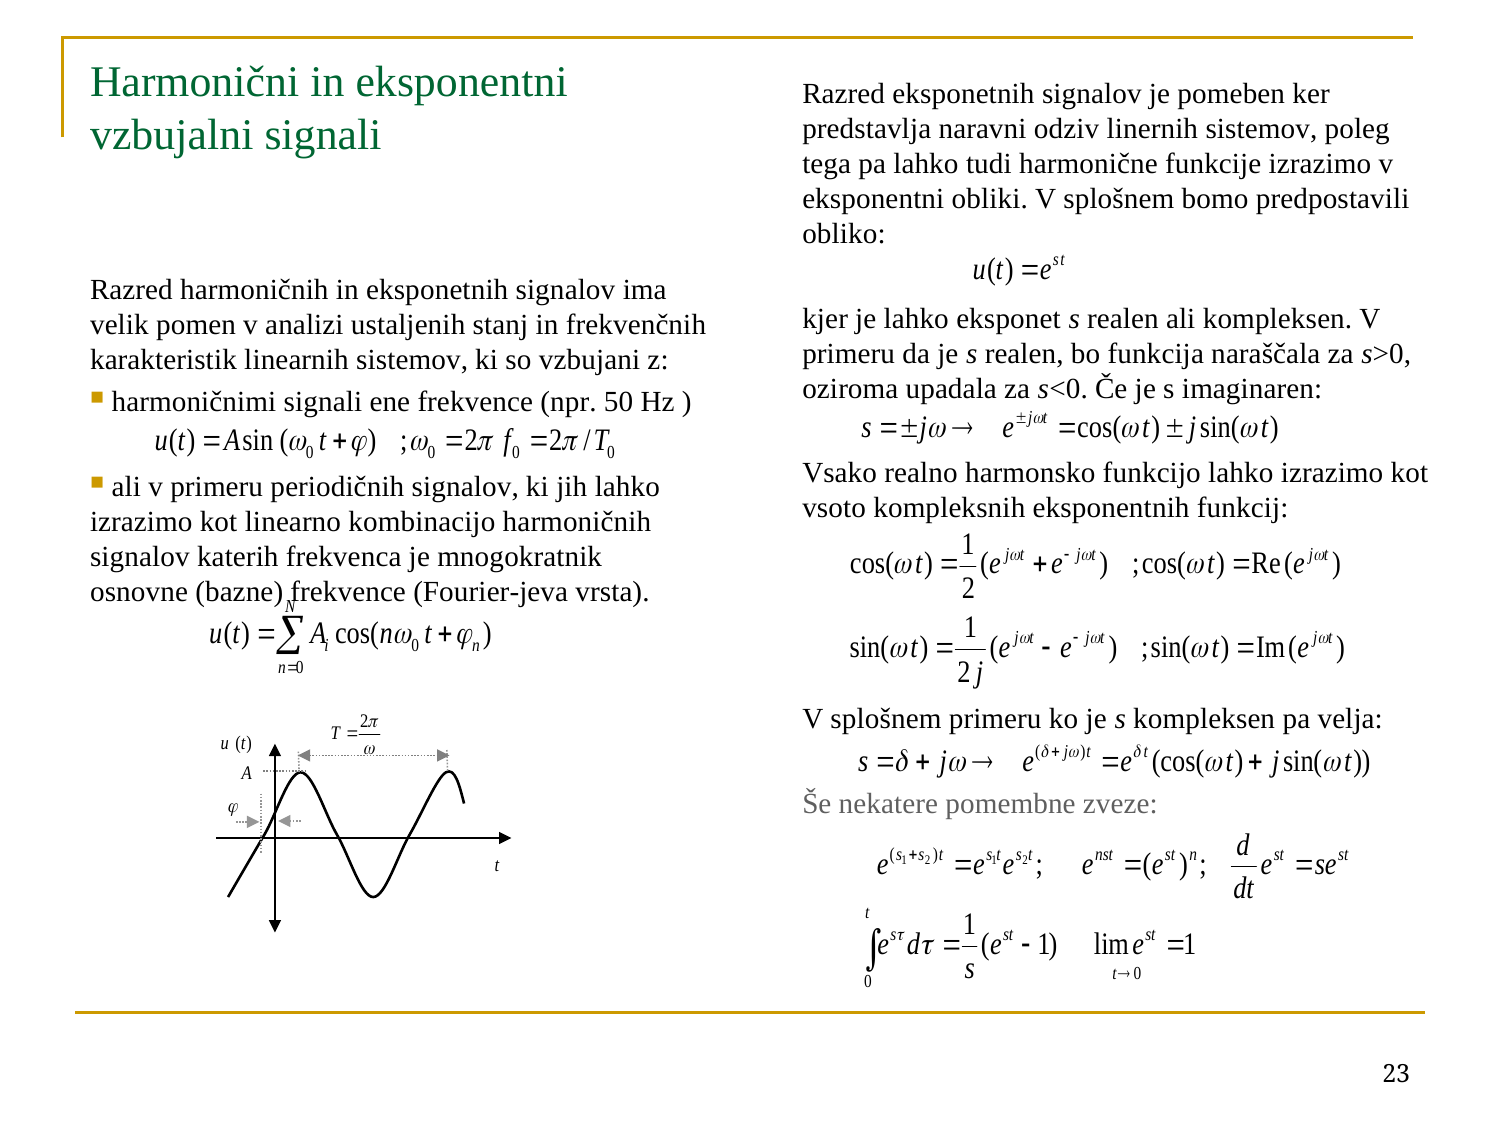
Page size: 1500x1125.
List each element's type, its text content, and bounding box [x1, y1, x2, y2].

list Razred harmoničnih in eksponetnih signalov ima velik pomen v analizi ustaljenih stanj in frekvenčnih karakteristik linearnih sistemov, ki so vzbujani z: harmoničnimi signali ene frekvence (npr. 50 Hz ) ali v primeru periodičnih signalov, ki jih lahko izrazimo kot linearno kombinacijo harmoničnih signalov katerih frekvenca je mnogokratnik osnovne (bazne) frekvence (Fourier-jeva vrsta). [75, 262, 738, 1006]
chart [853, 737, 1375, 785]
chart [329, 709, 384, 759]
chart [205, 591, 497, 681]
title Harmonični in eksponentni vzbujalni signali [74, 45, 611, 233]
chart [151, 418, 621, 466]
chart [846, 523, 1350, 696]
chart [225, 799, 242, 820]
chart [492, 857, 503, 877]
chart [857, 403, 1284, 451]
chart [858, 823, 1357, 996]
chart [218, 730, 255, 783]
chart [969, 245, 1071, 293]
text_box Razred eksponetnih signalov je pomeben ker predstavlja naravni odziv linernih sistemov, poleg tega pa lahko tudi harmonične funkcije izrazimo v eksponentni obliki. V splošnem bomo predpostavili obliko: kjer je lahko eksponet s realen ali kompleksen. V primeru da je s realen, bo funkcija naraščala za s>0, oziroma upadala za s<0. Če je s imaginaren: Vsako realno harmonsko funkcijo lahko izrazimo kot vsoto kompleksnih eksponentnih funkcij: V splošnem primeru ko je s kompleksen pa velja: Še nekatere pomembne zveze: [787, 67, 1450, 997]
text_box <number> [1074, 1024, 1426, 1100]
